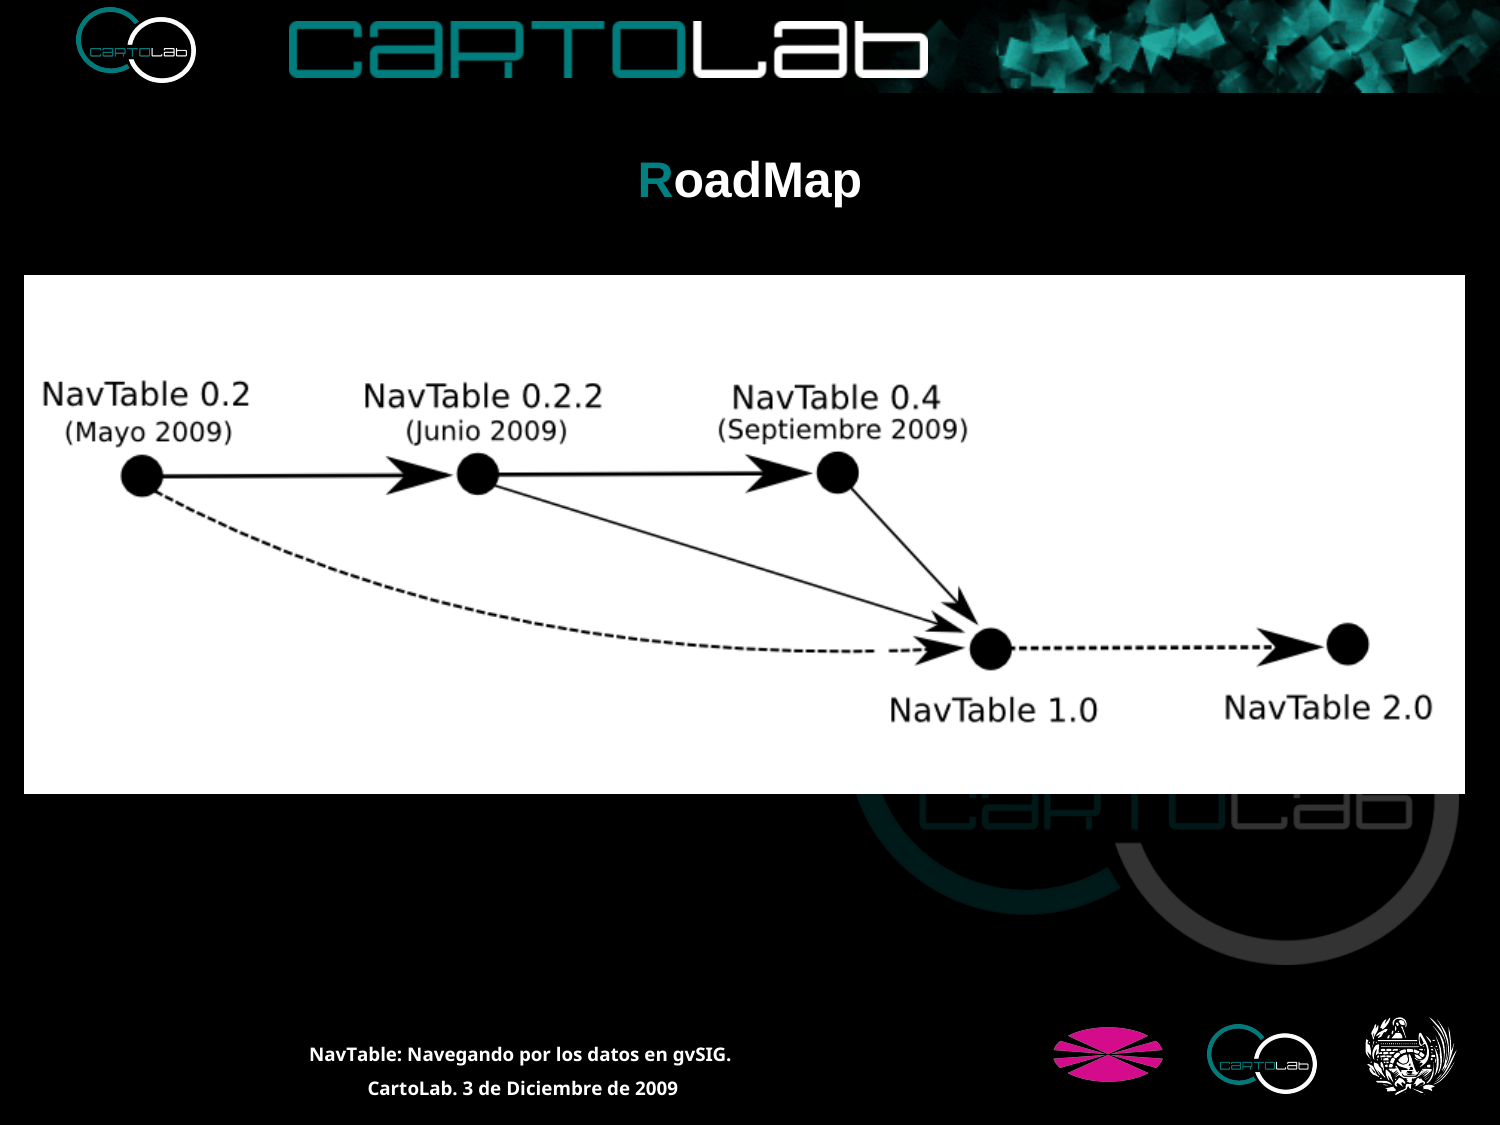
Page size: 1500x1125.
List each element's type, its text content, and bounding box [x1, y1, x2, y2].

picture [1207, 1024, 1317, 1094]
picture [76, 7, 196, 61]
picture [24, 275, 1465, 965]
picture [1052, 1026, 1164, 1083]
title RoadMap [75, 61, 1425, 275]
picture [289, 0, 1500, 93]
